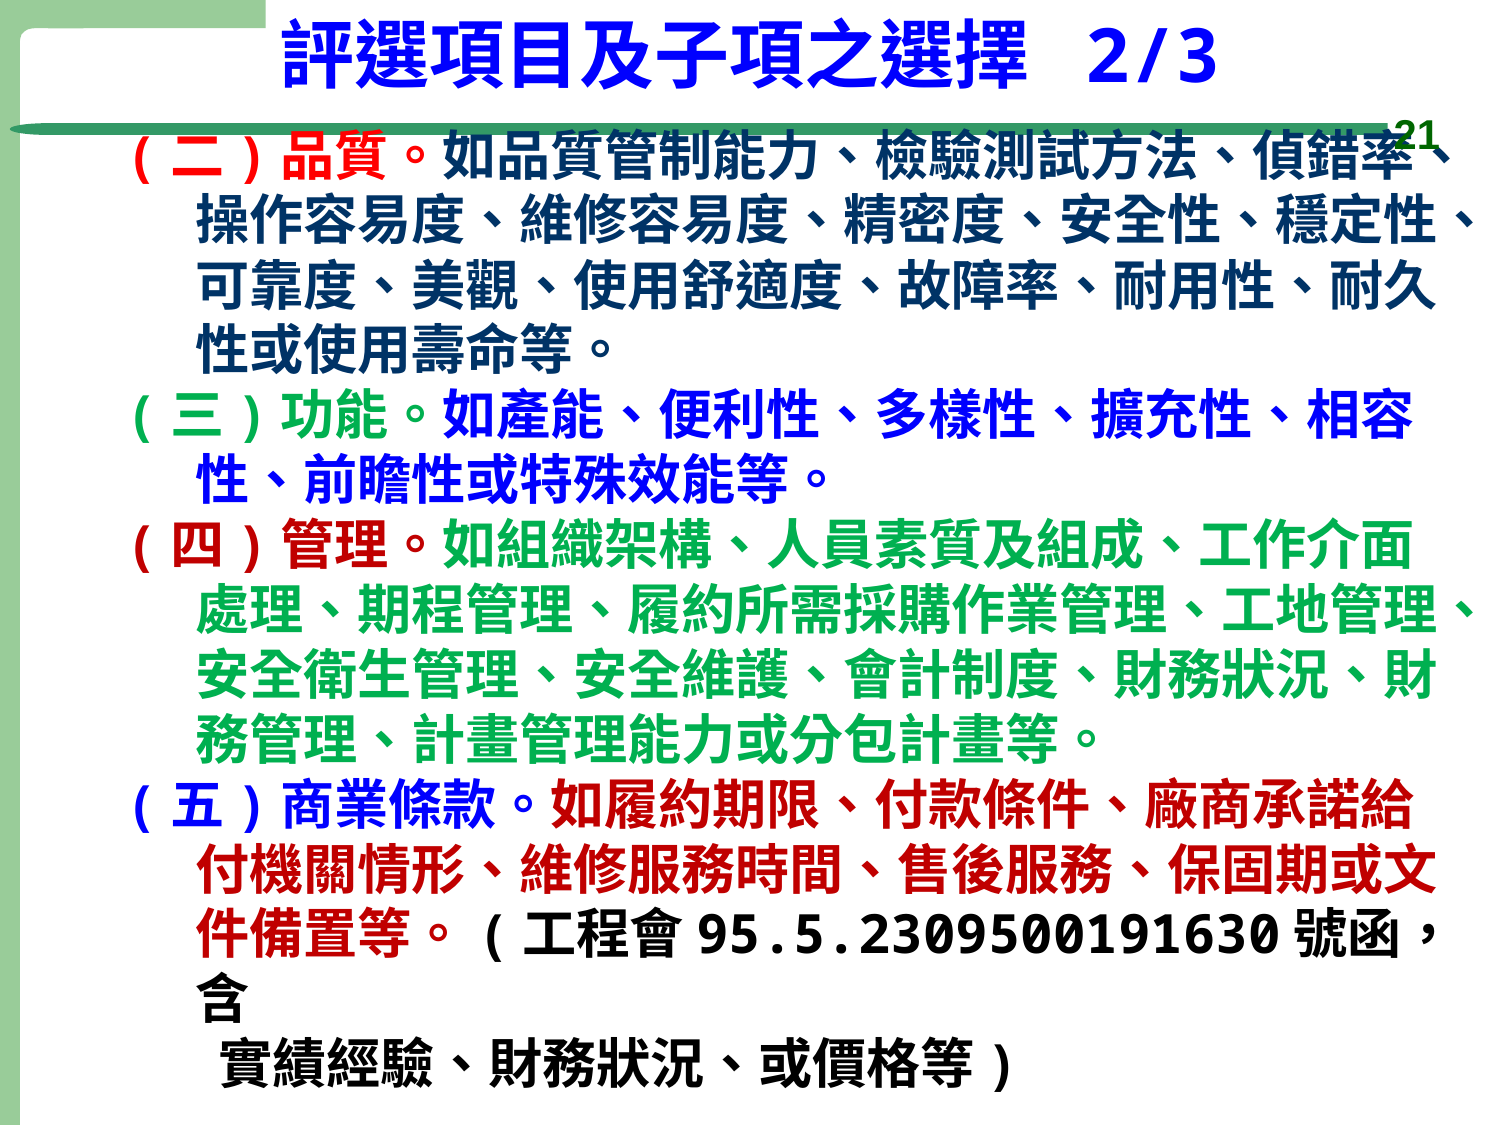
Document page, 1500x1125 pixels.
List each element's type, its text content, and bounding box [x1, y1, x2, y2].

text_box [1378, 90, 1491, 166]
title 評選項目及子項之選擇 2/3 [75, 0, 1426, 113]
list (二)品質。如品質管制能力、檢驗測試方法、偵錯率、操作容易度、維修容易度、精密度、安全性、穩定性、可靠度、美觀、使用舒適度、故障率、耐用性、耐久性或使用壽命等。 (三)功能。如產能、便利性、多樣性、擴充性、相容性、前瞻性或特殊效能等。 (四)管理。如組織架構、人員素質及組成、工作介面處理、期程管理、履約所需採購作業管理、工地管理、安全衛生管理、安全維護、會計制度、財務狀況、財務管理、計畫管理能力或分包計畫等。 (五)商業條款。如履約期限、付款條件、廠商承諾給付機關情形、維修服務時間、售後服務、保固期或文件備置等。(工程會95.5.2309500191630號函，含 實績經驗、財務狀況、或價格等) [41, 113, 1459, 1106]
